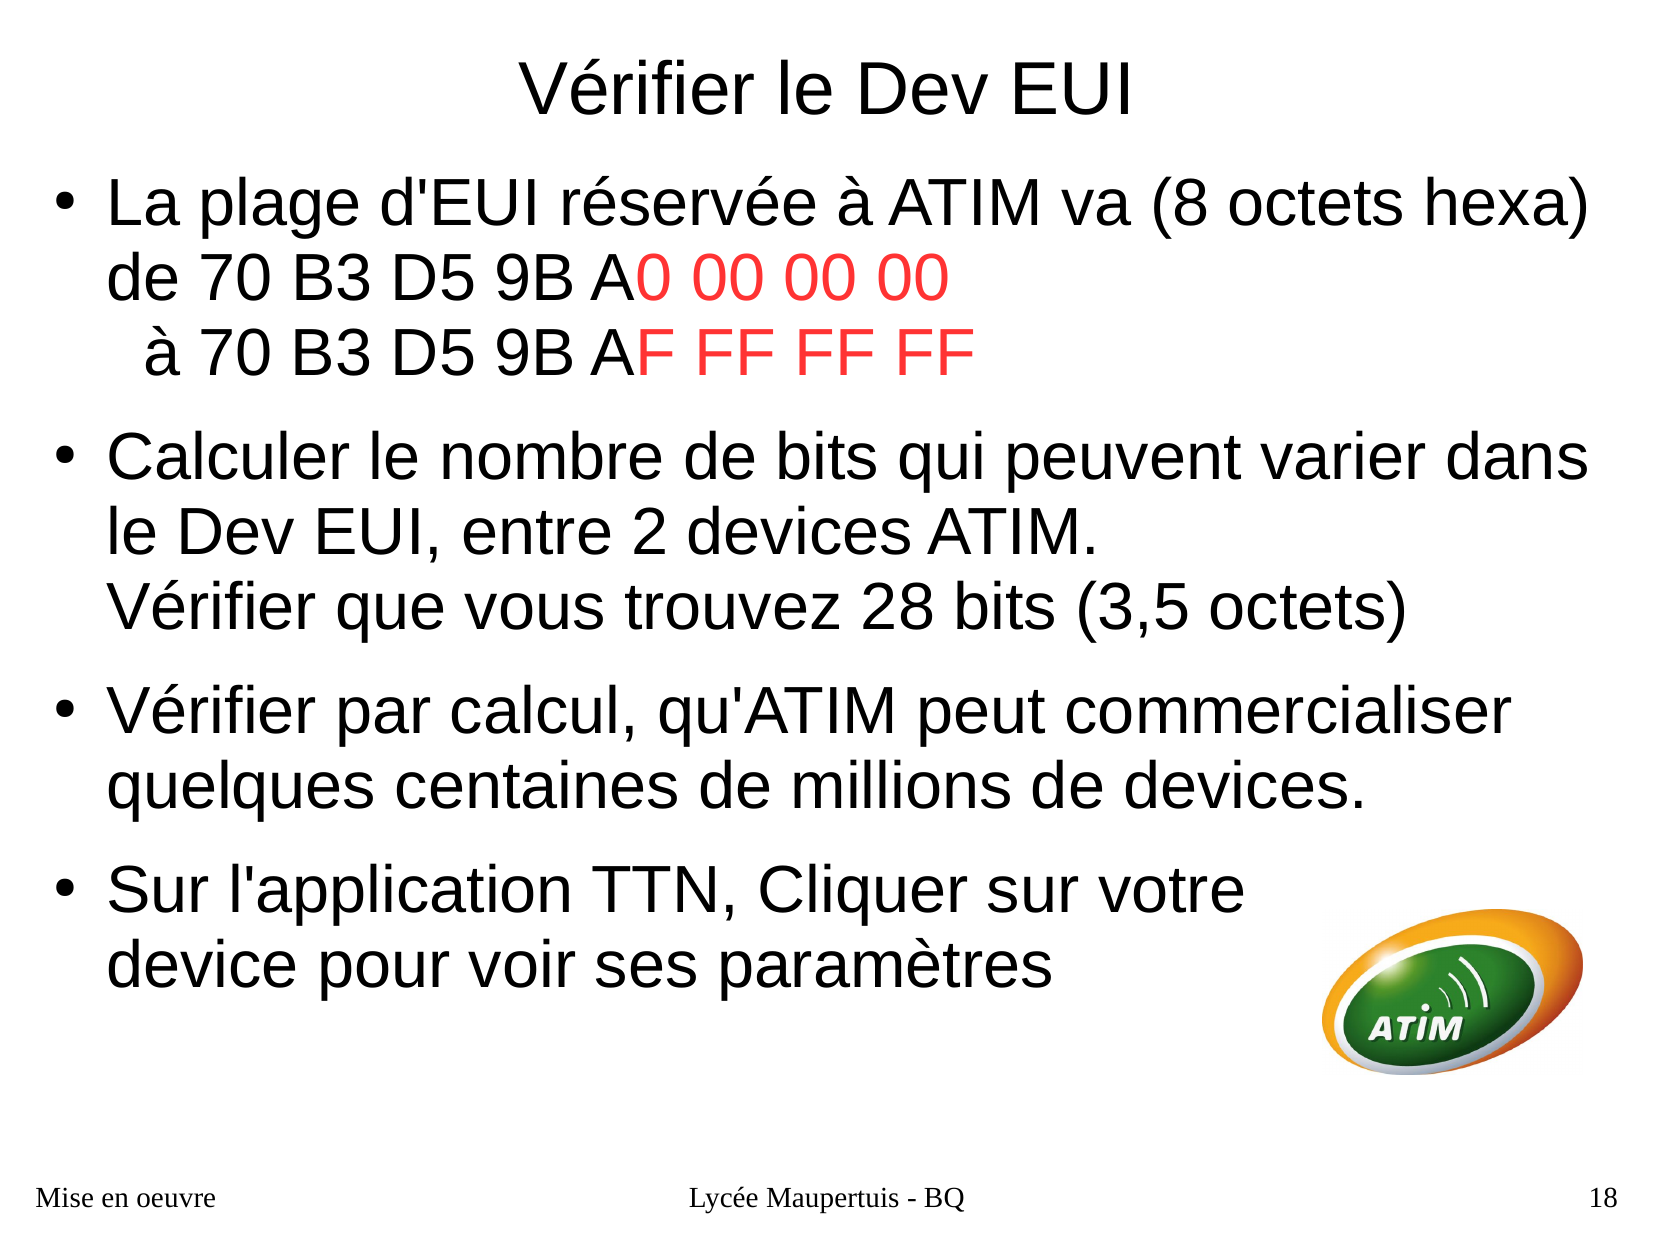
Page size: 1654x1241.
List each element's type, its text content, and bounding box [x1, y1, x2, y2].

title Vérifier le Dev EUI [35, 35, 1619, 142]
list La plage d'EUI réservée à ATIM va (8 octets hexa) de 70 B3 D5 9B A0 00 00 00 à 70 B3 D5 9B AF FF FF FF Calculer le nombre de bits qui peuvent varier dans le Dev EUI, entre 2 devices ATIM. Vérifier que vous trouvez 28 bits (3,5 octets) Vérifier par calcul, qu'ATIM peut commercialiser quelques centaines de millions de devices. Sur l'application TTN, Cliquer sur votre device pour voir ses paramètres [35, 165, 1619, 1170]
picture [1322, 909, 1583, 1075]
